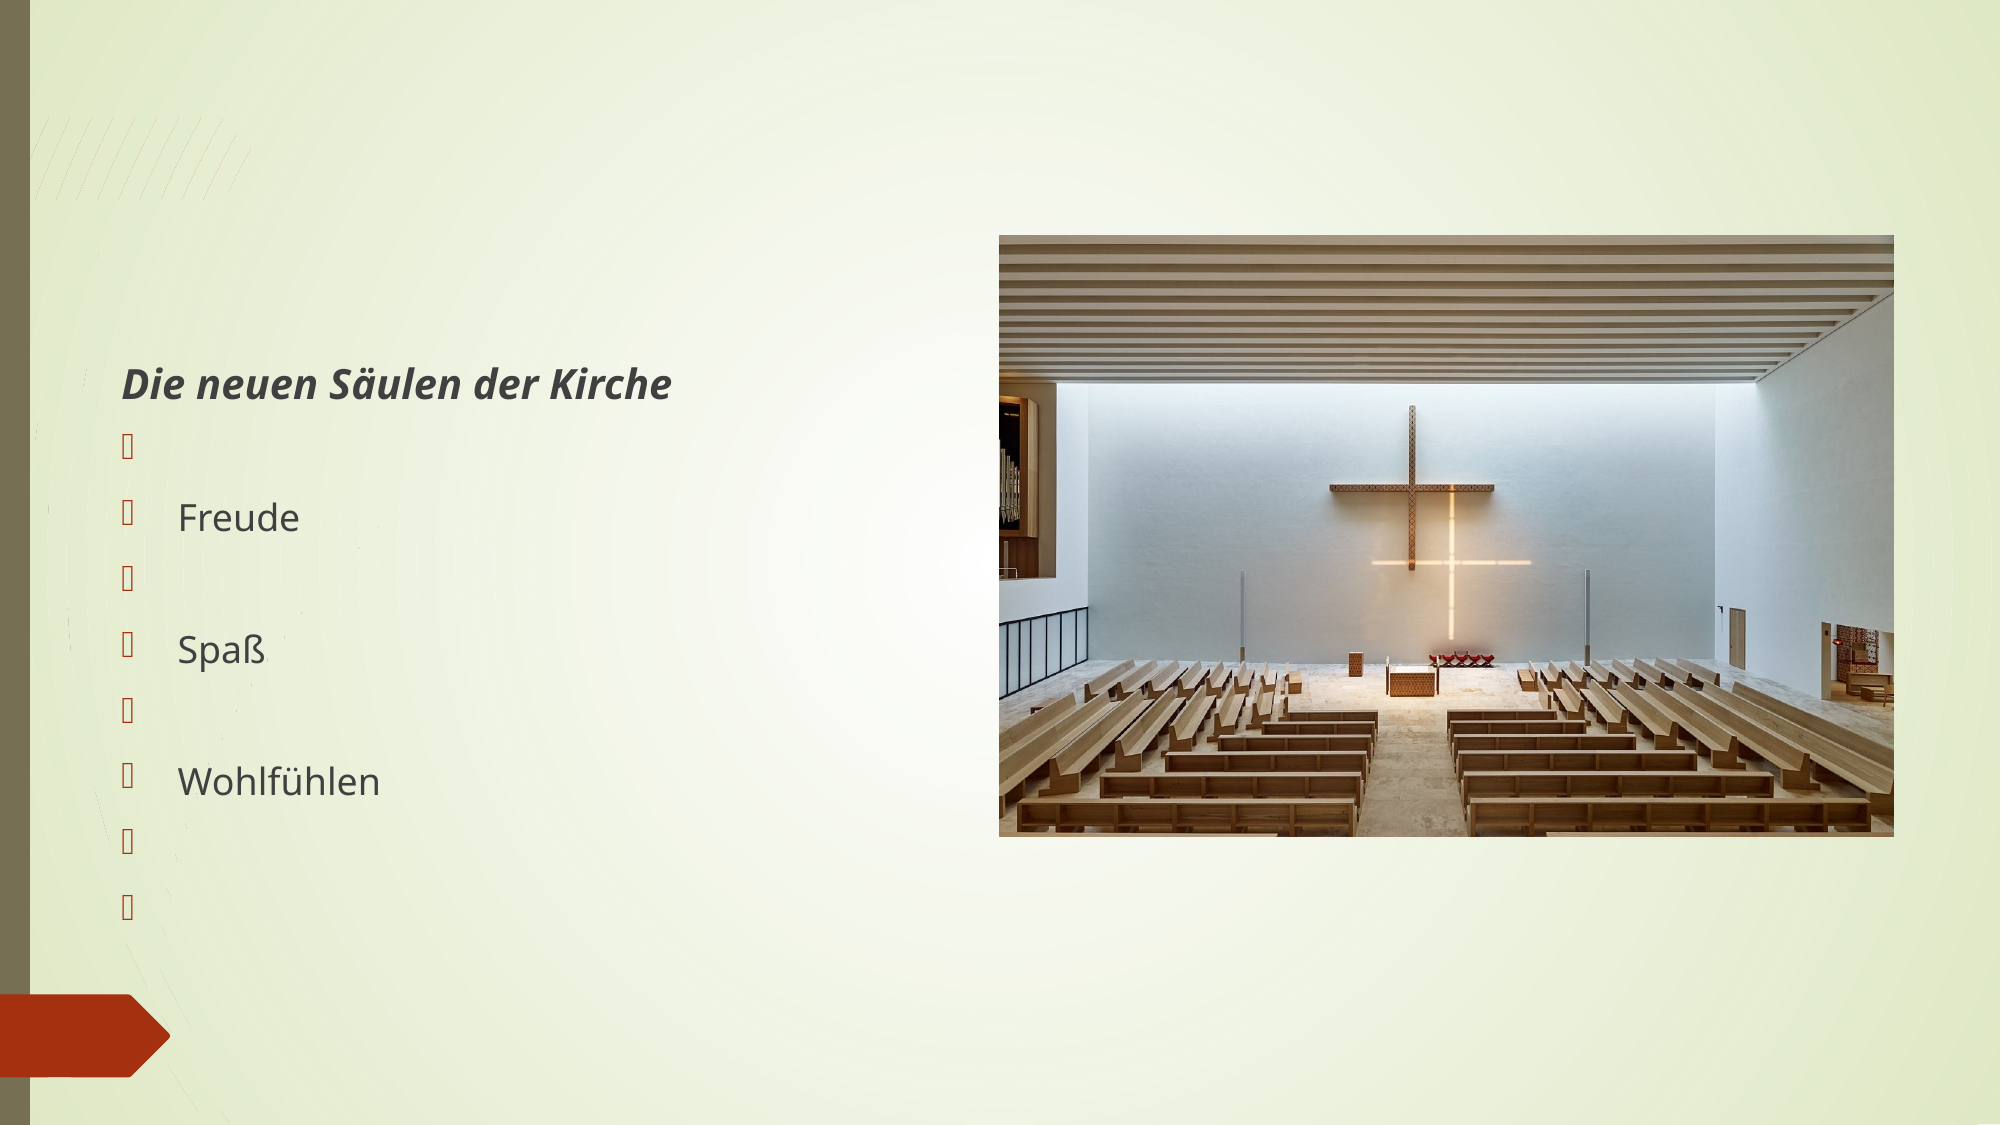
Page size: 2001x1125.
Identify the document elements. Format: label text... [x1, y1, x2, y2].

list Die neuen Säulen der Kirche Freude Spaß Wohlfühlen [106, 350, 947, 967]
picture [999, 235, 1894, 837]
text_box [0, 0, 2000, 1125]
